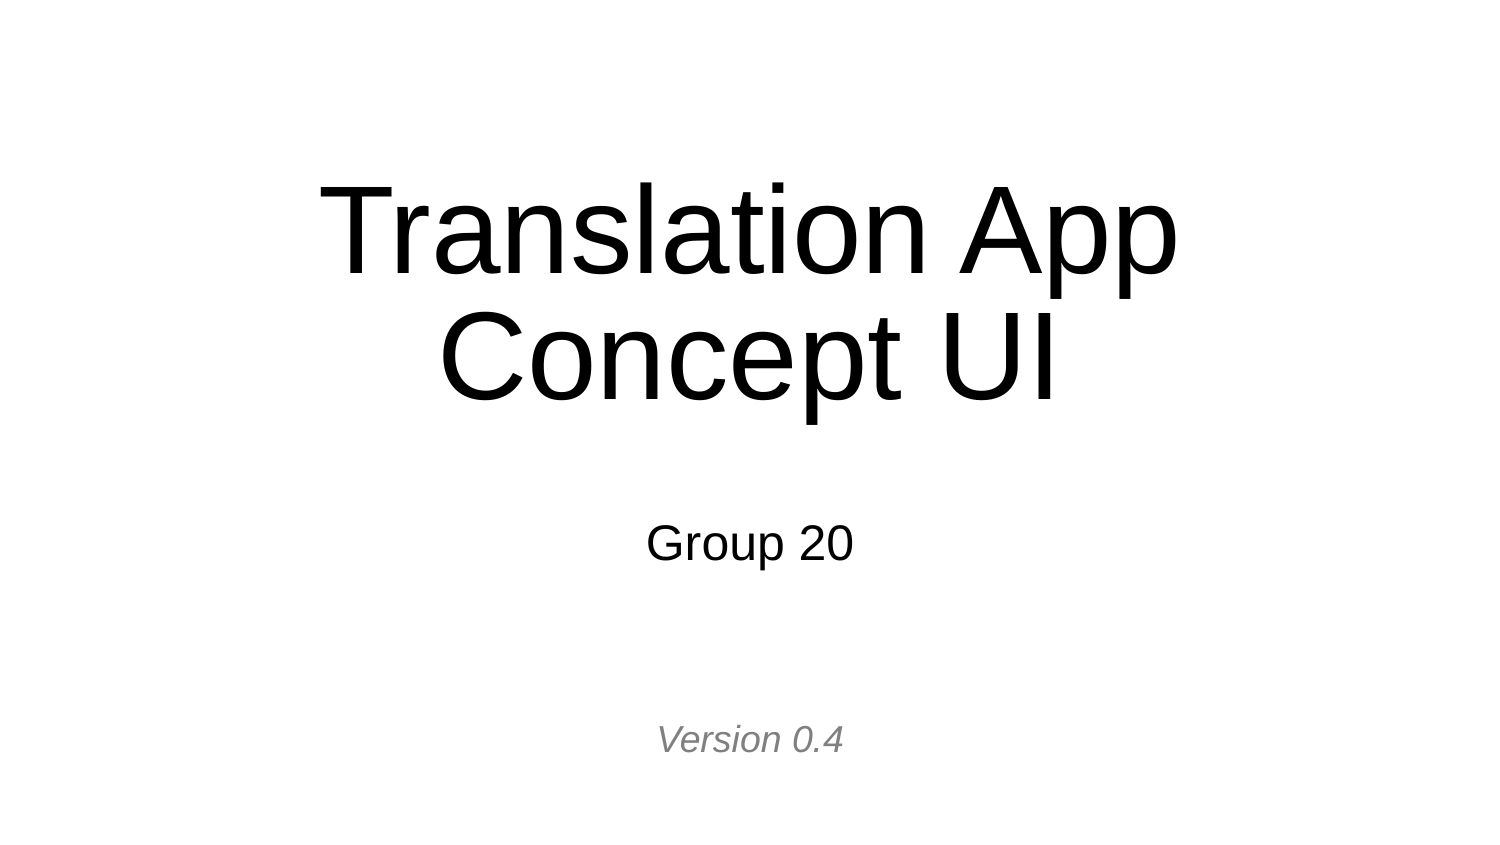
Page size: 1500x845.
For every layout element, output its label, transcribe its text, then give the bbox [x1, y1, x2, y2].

text_box Version 0.4 [637, 710, 863, 768]
subtitle Group 20 [187, 443, 1313, 648]
title Translation App Concept UI [187, 138, 1313, 433]
